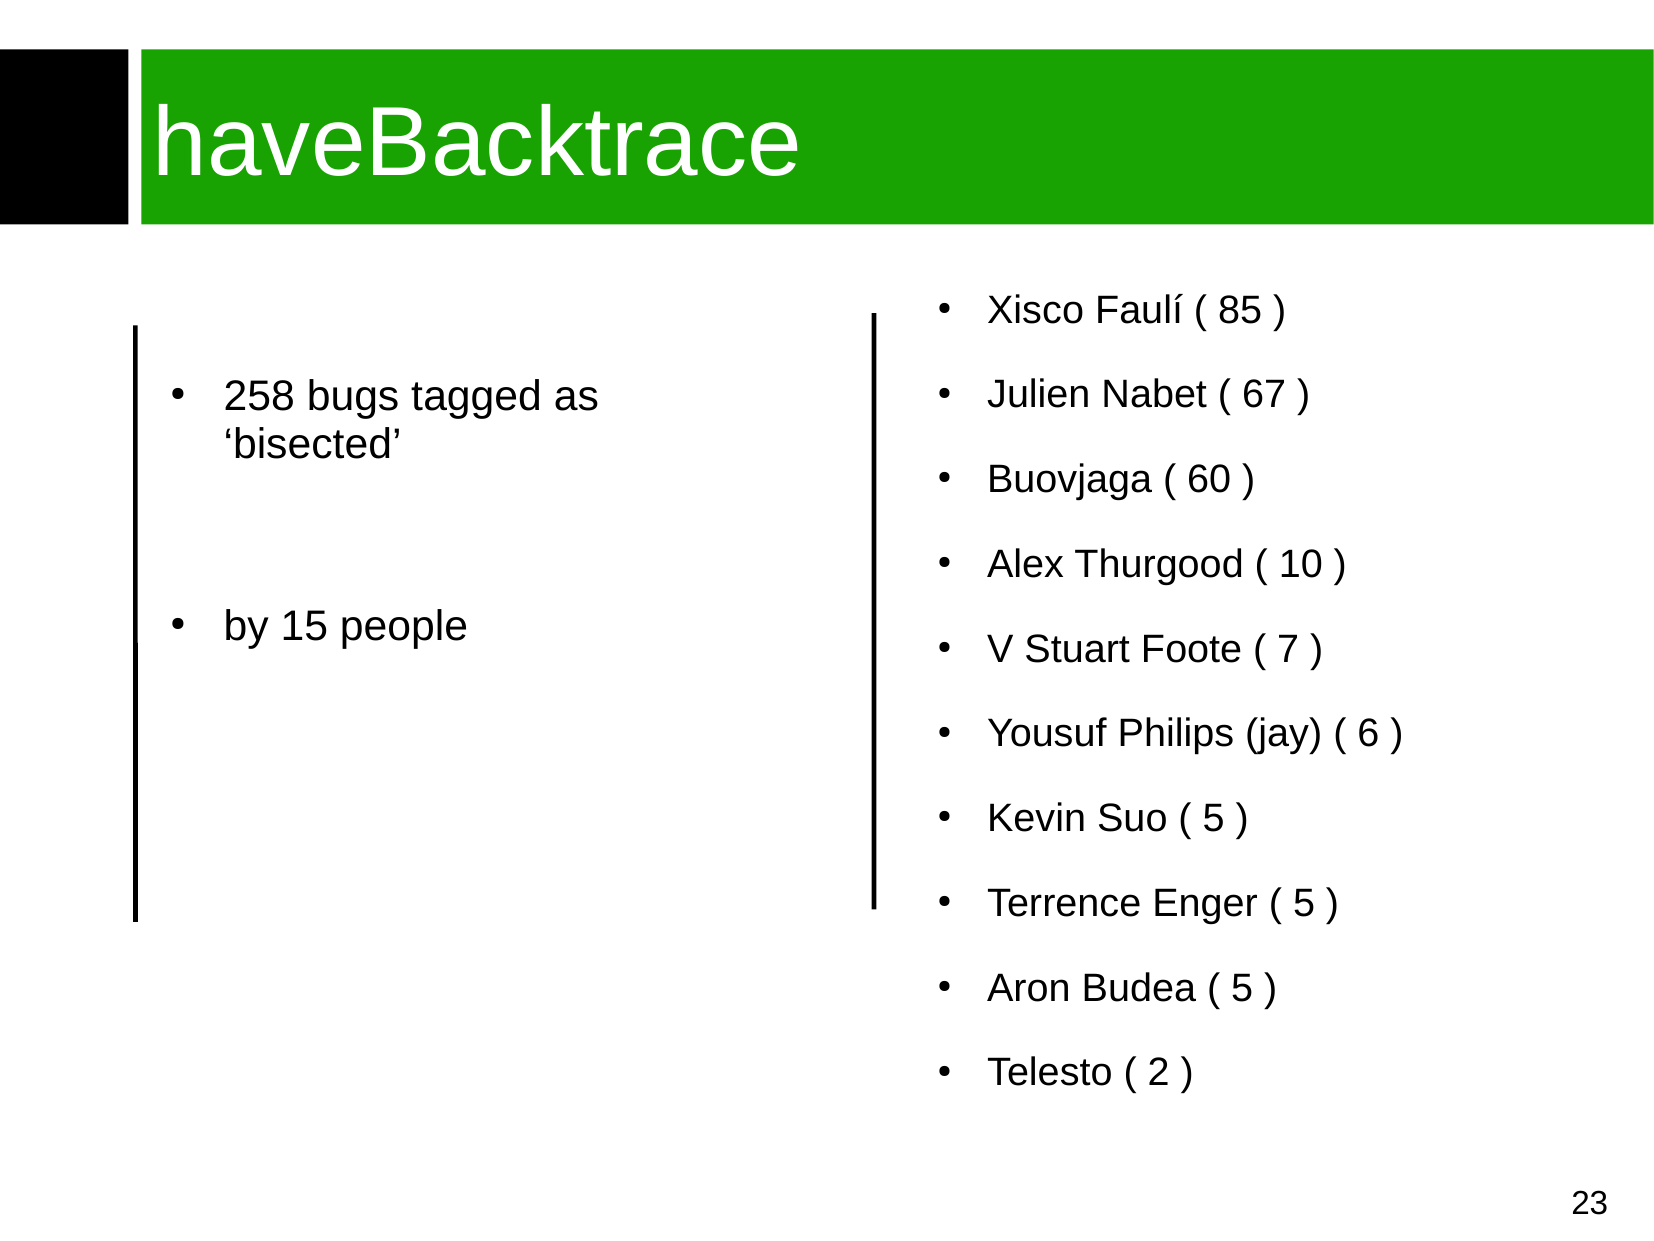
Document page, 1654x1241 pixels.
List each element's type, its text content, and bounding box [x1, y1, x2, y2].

title haveBacktrace [152, 68, 1641, 215]
list 258 bugs tagged as ‘bisected’ by 15 people [152, 280, 768, 1097]
list Xisco Faulí ( 85 ) Julien Nabet ( 67 ) Buovjaga ( 60 ) Alex Thurgood ( 10 ) V Stuart Foote ( 7 ) Yousuf Philips (jay) ( 6 ) Kevin Suo ( 5 ) Terrence Enger ( 5 ) Aron Budea ( 5 ) Telesto ( 2 ) [921, 287, 1576, 1100]
